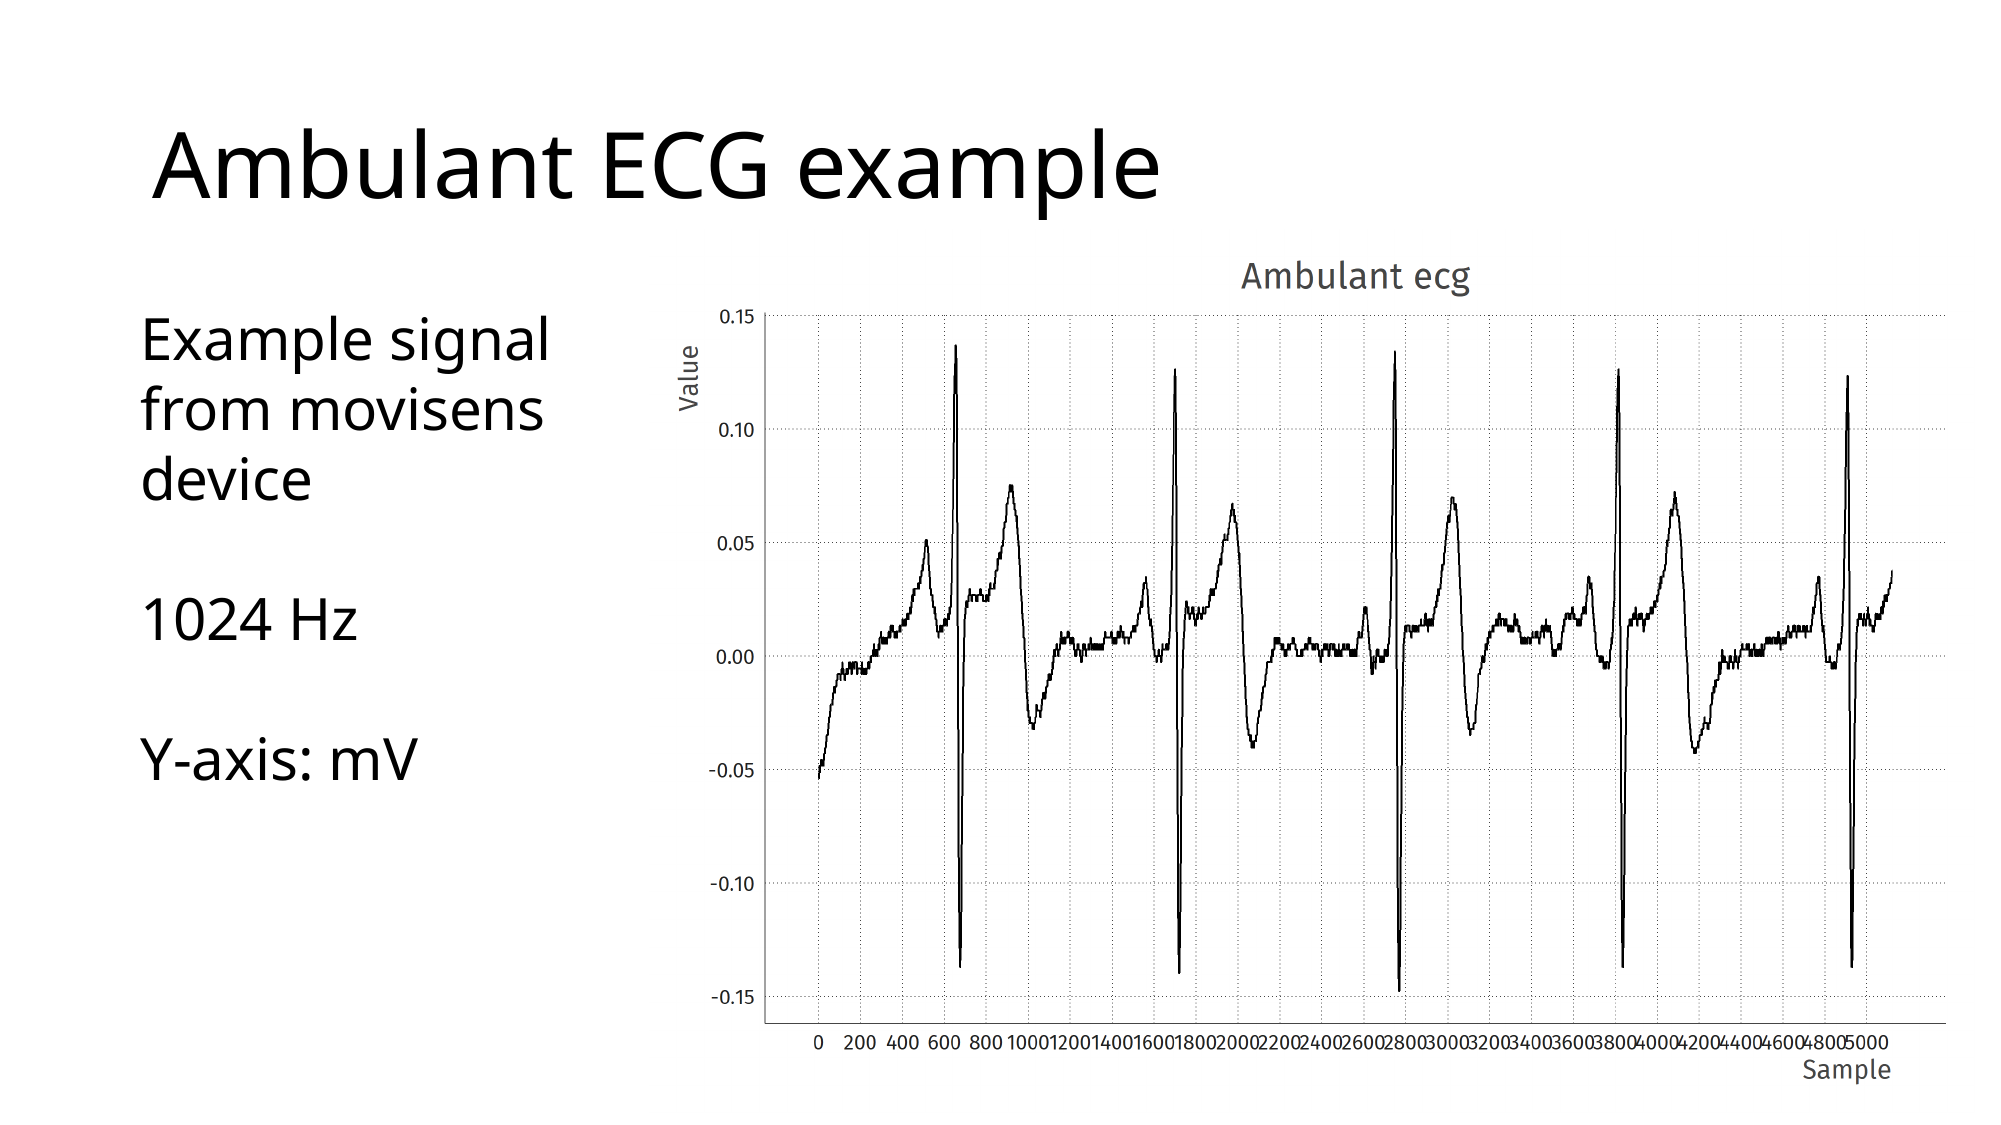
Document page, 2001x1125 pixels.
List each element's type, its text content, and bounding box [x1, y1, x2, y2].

picture [649, 229, 1975, 1113]
text_box Example signal from movisens device 1024 Hz Y-axis: mV [125, 295, 662, 800]
title Ambulant ECG example [137, 59, 1863, 278]
